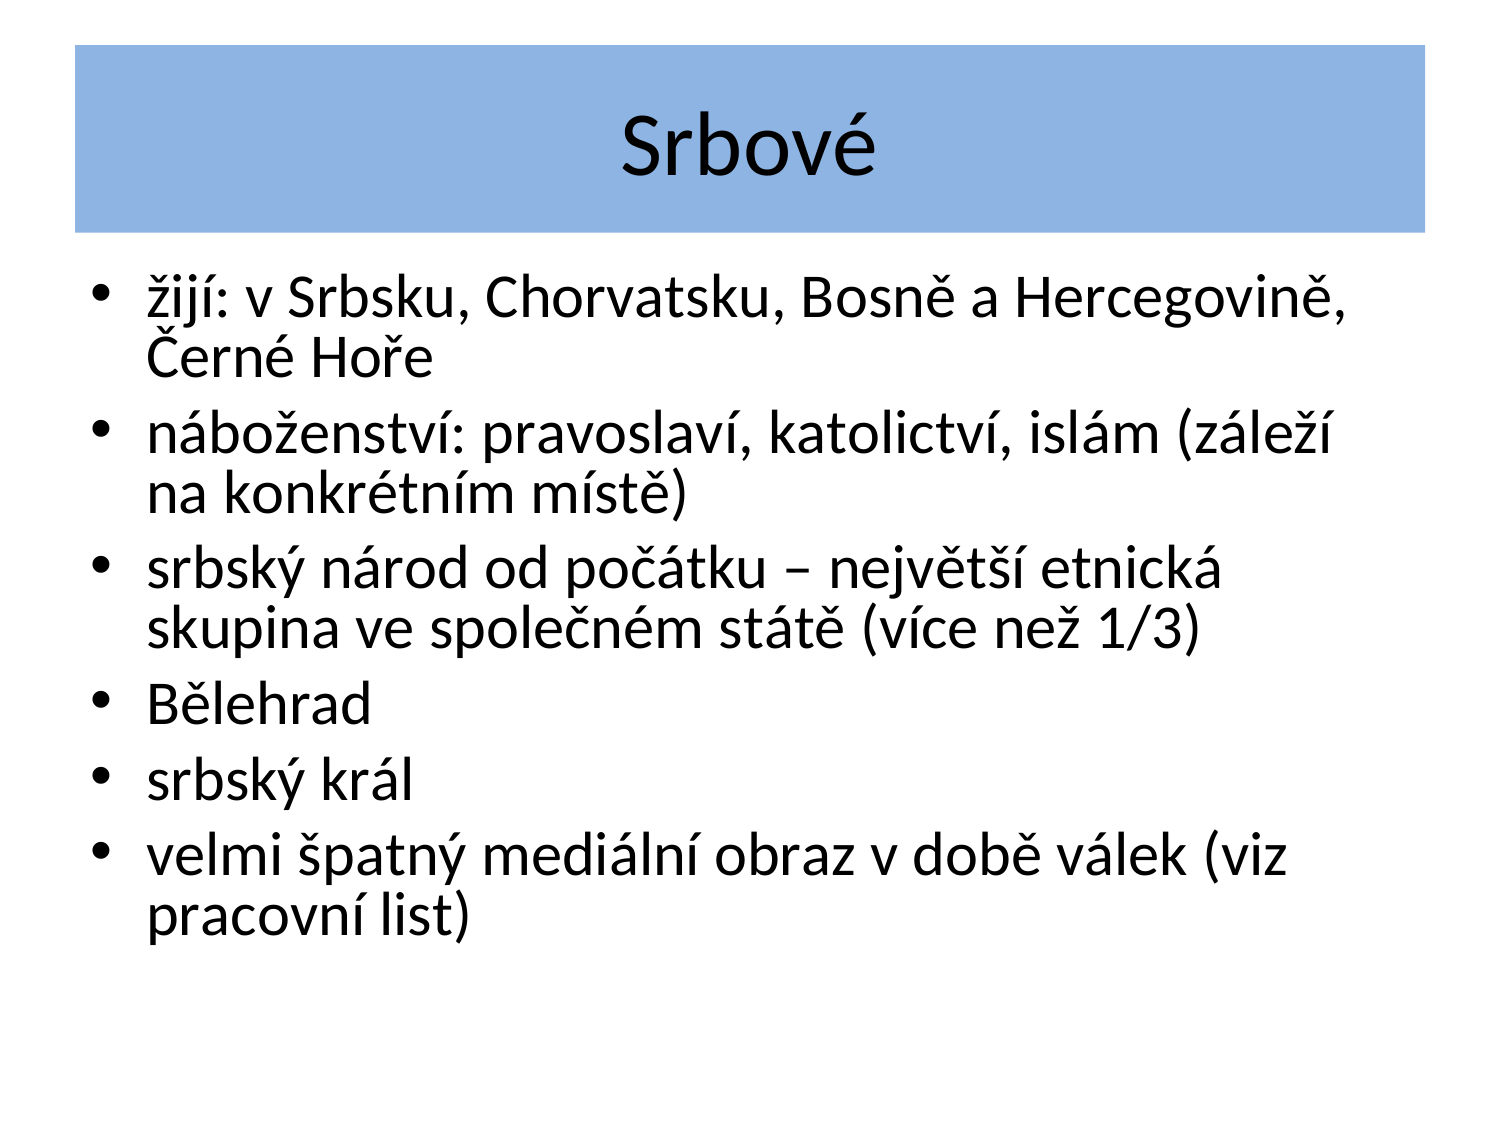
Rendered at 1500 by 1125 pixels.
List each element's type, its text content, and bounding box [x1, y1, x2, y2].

list žijí: v Srbsku, Chorvatsku, Bosně a Hercegovině, Černé Hoře náboženství: pravoslaví, katolictví, islám (záleží na konkrétním místě) srbský národ od počátku – největší etnická skupina ve společném státě (více než 1/3) Bělehrad srbský král velmi špatný mediální obraz v době válek (viz pracovní list) [75, 262, 1426, 1006]
title Srbové [75, 45, 1426, 233]
